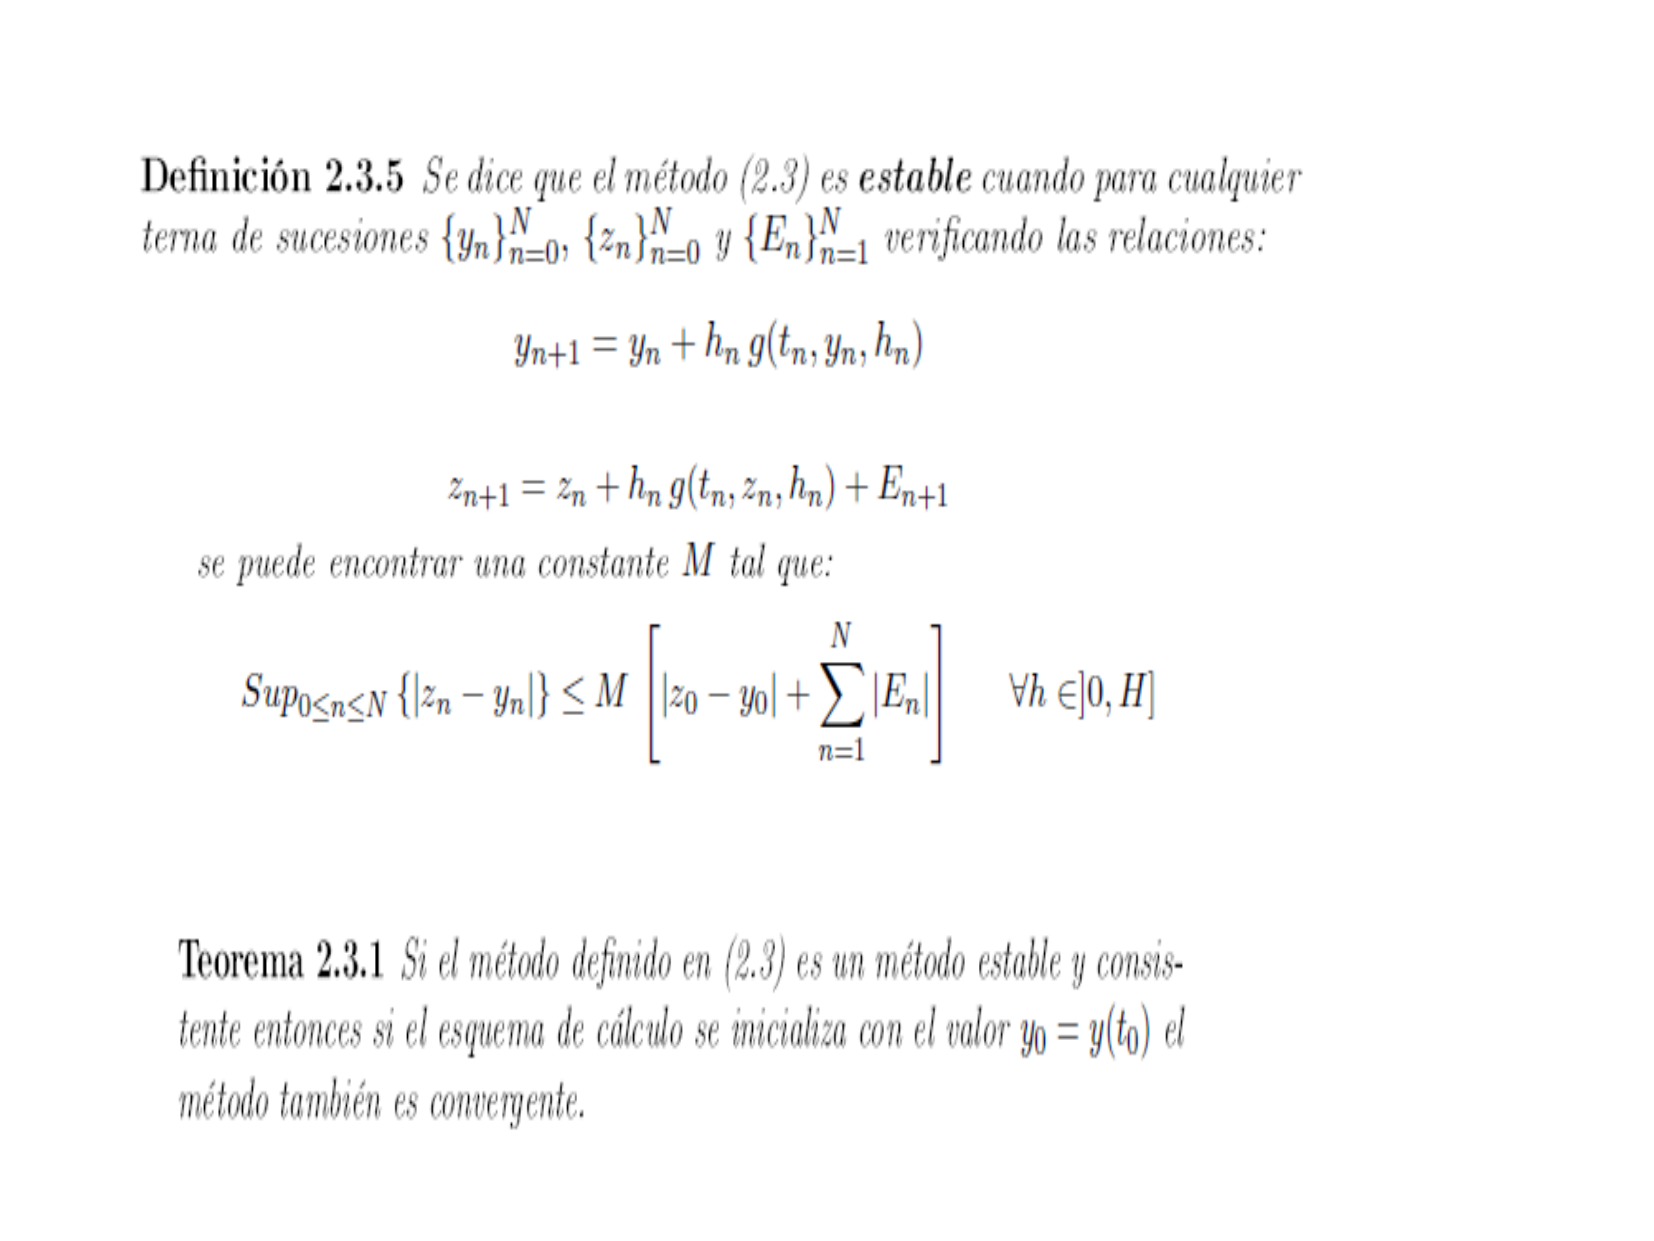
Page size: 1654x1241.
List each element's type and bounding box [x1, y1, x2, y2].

picture [138, 897, 1252, 1158]
picture [118, 132, 1394, 414]
picture [110, 425, 1229, 792]
